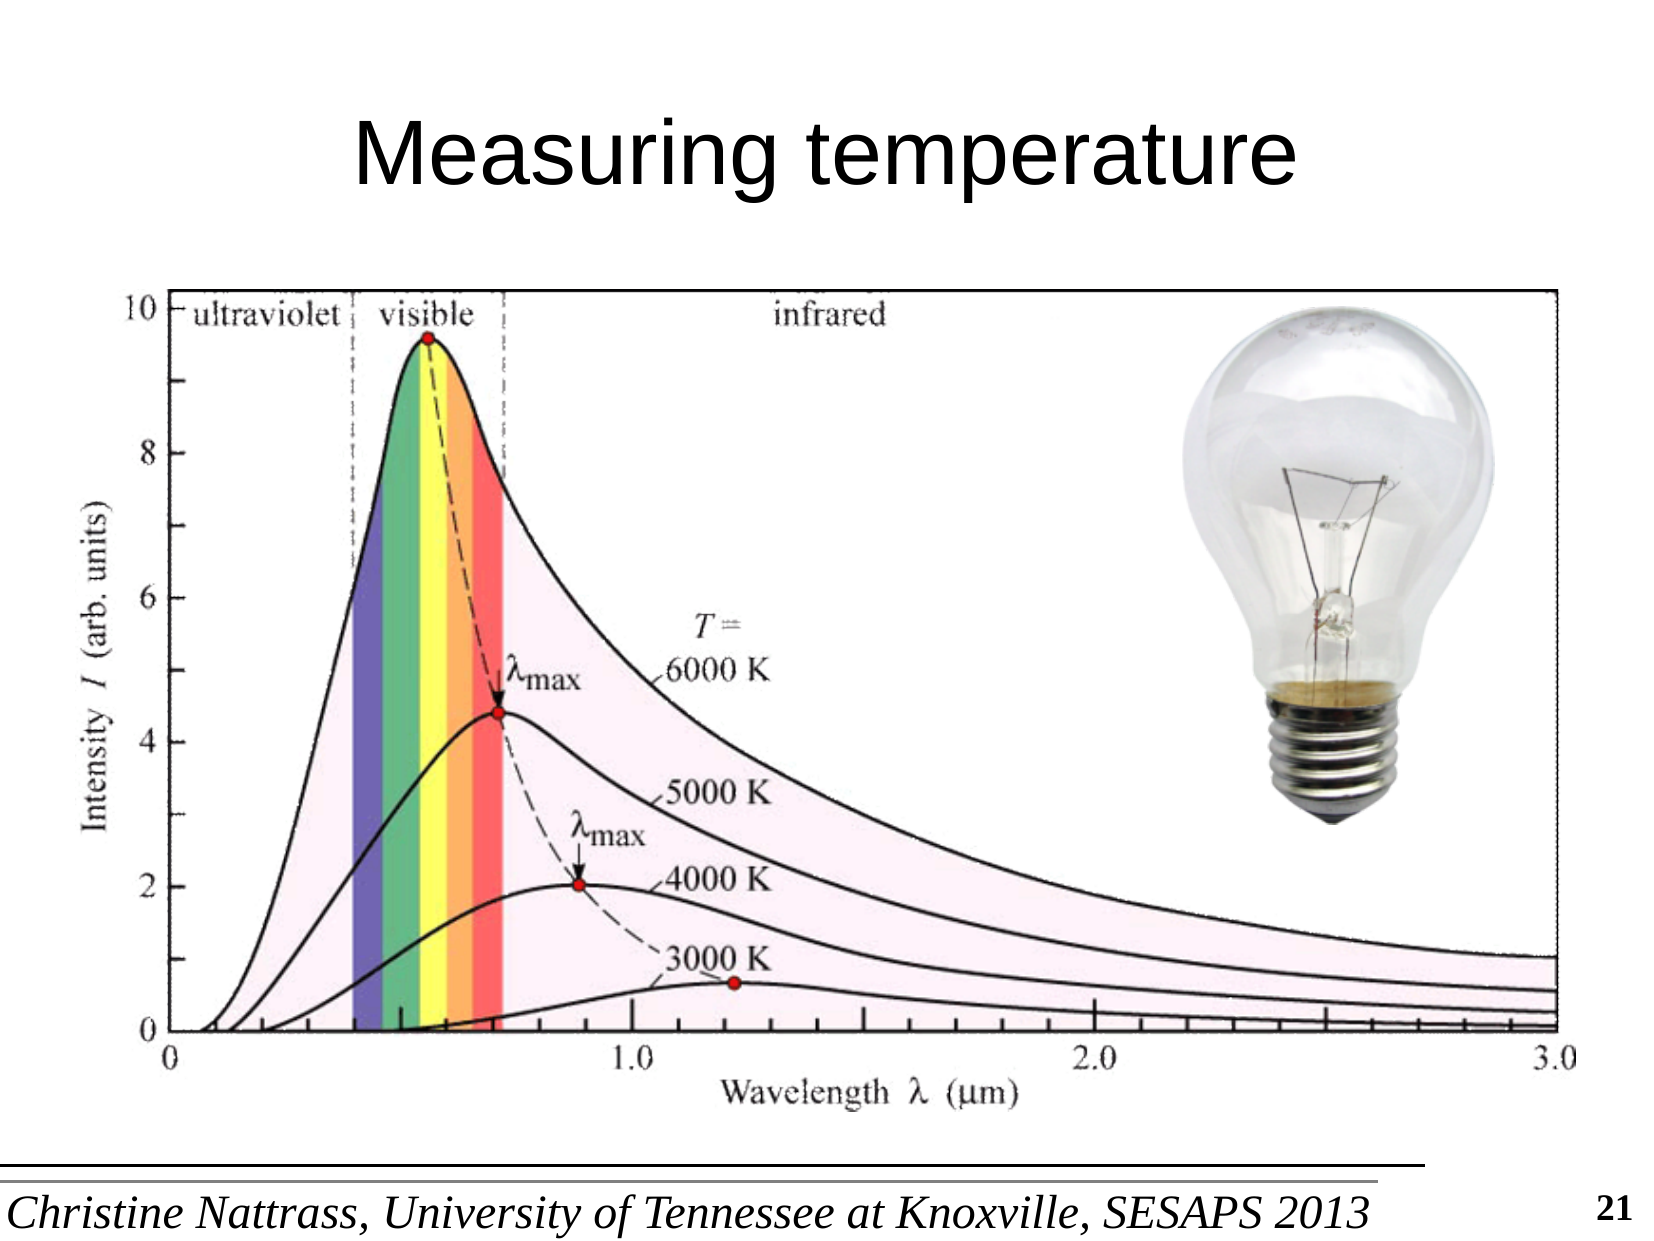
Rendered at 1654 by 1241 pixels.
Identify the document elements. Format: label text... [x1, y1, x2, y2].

picture [75, 289, 1576, 1112]
title Measuring temperature [82, 49, 1571, 257]
